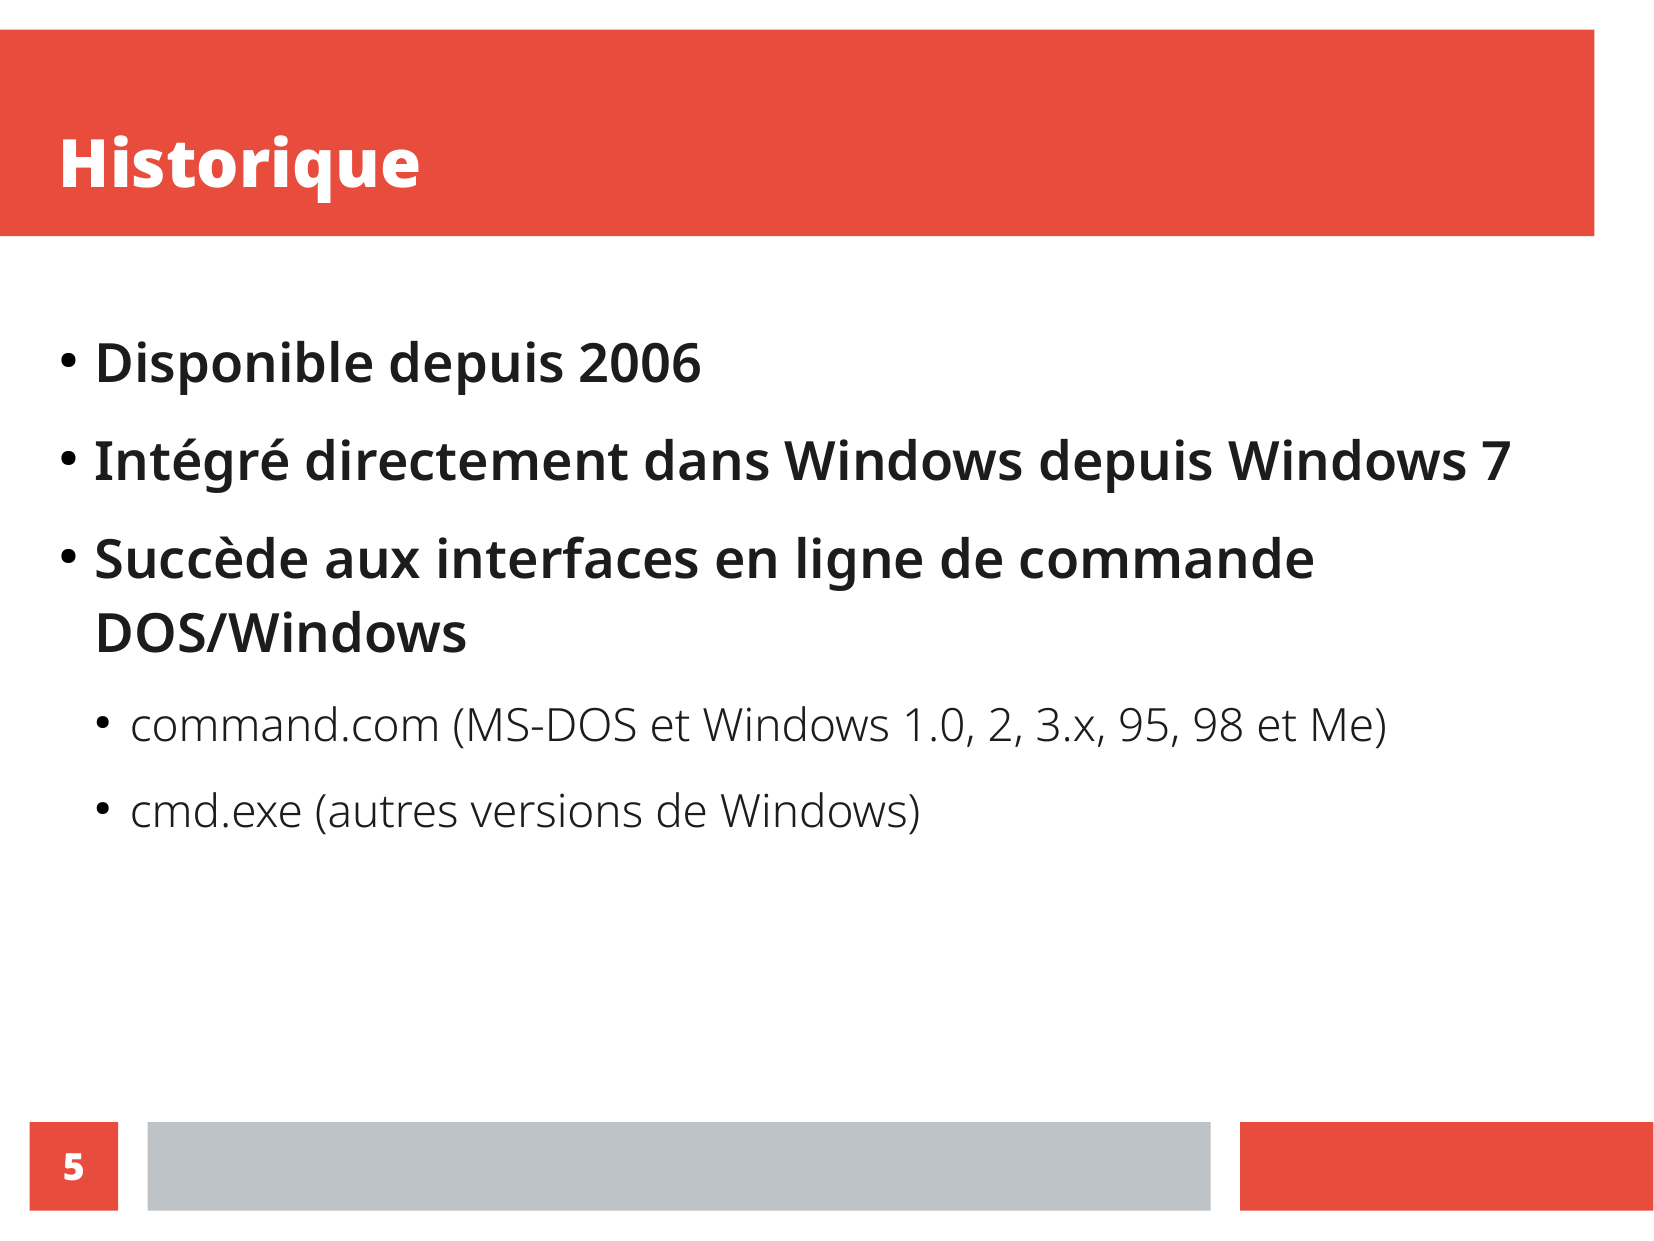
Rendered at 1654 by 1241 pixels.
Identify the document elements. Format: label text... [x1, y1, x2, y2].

title Historique [59, 59, 1595, 207]
list Disponible depuis 2006 Intégré directement dans Windows depuis Windows 7 Succède aux interfaces en ligne de commande DOS/Windows command.com (MS-DOS et Windows 1.0, 2, 3.x, 95, 98 et Me) cmd.exe (autres versions de Windows) [59, 324, 1565, 1093]
